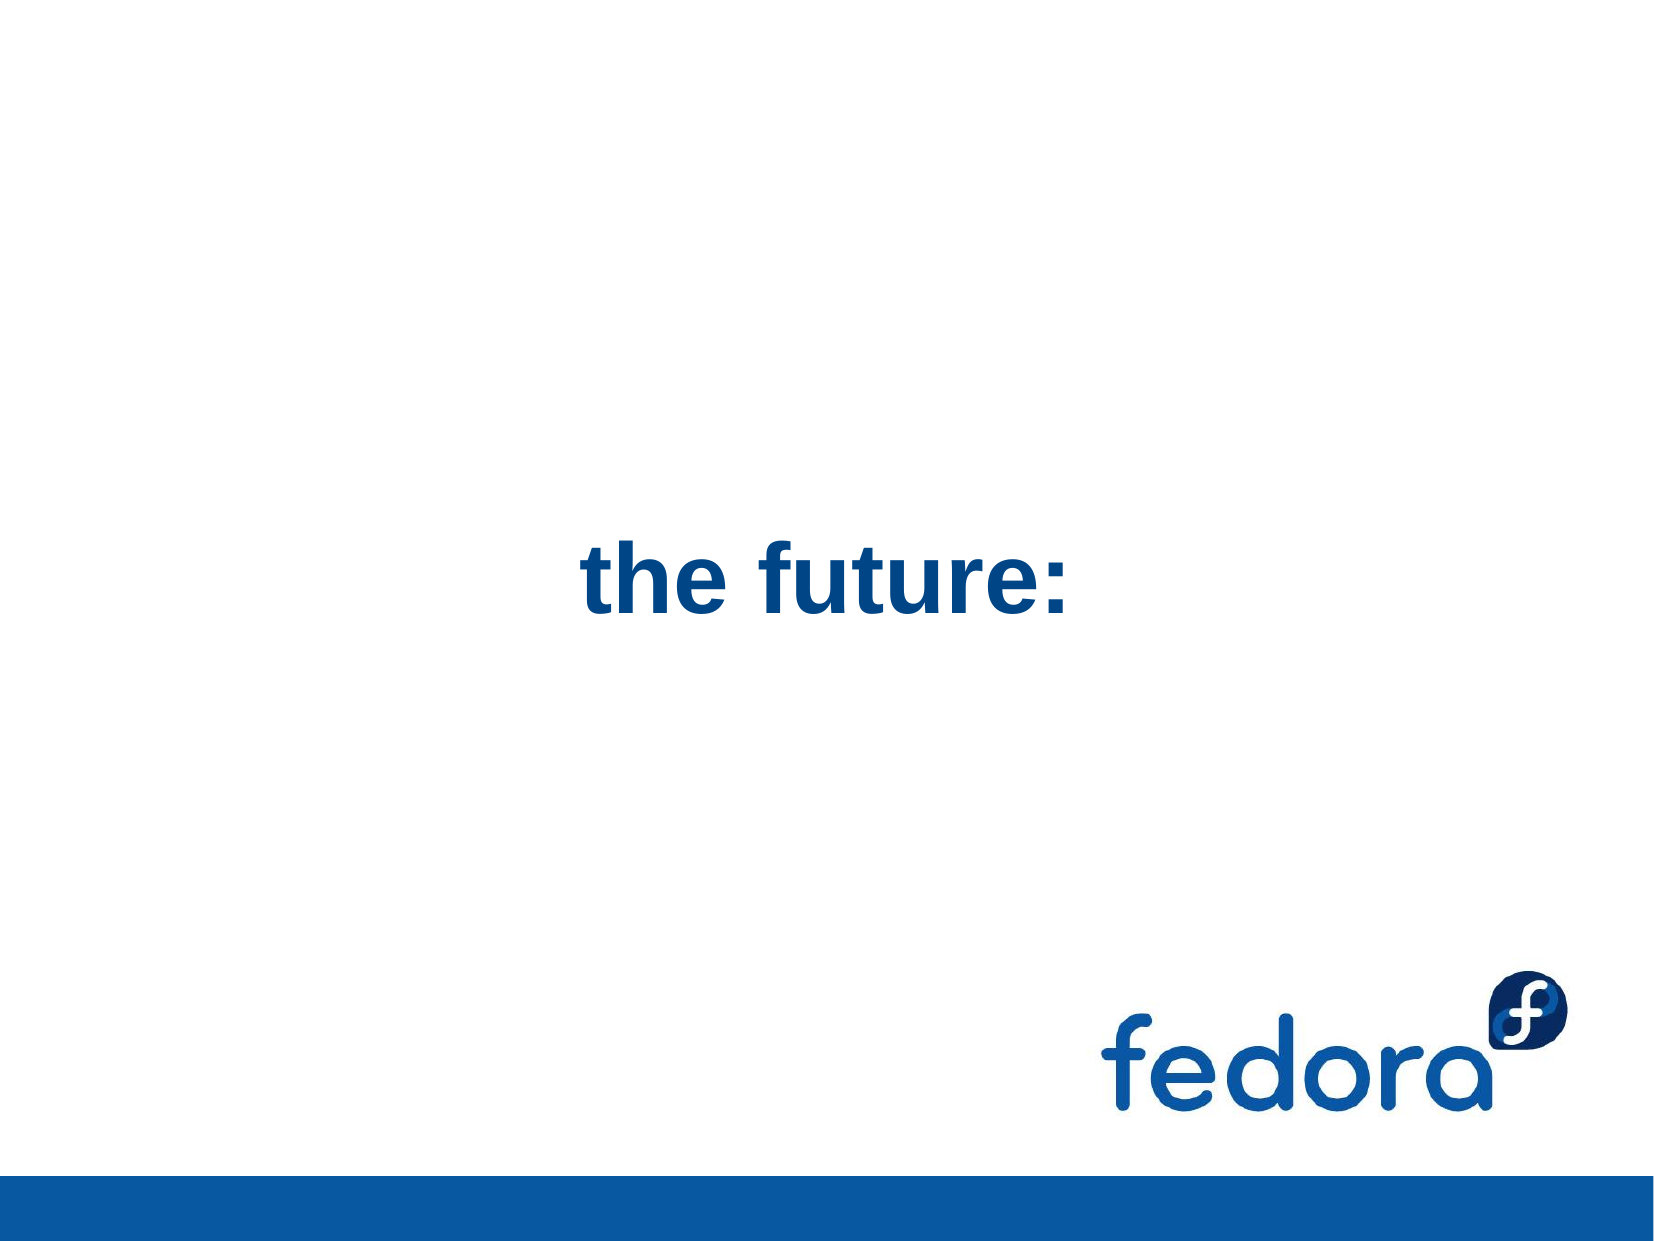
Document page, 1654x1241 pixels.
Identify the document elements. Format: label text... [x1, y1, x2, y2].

title the future: [82, 49, 1571, 1109]
picture [1087, 958, 1576, 1125]
picture [0, 1176, 1654, 1241]
